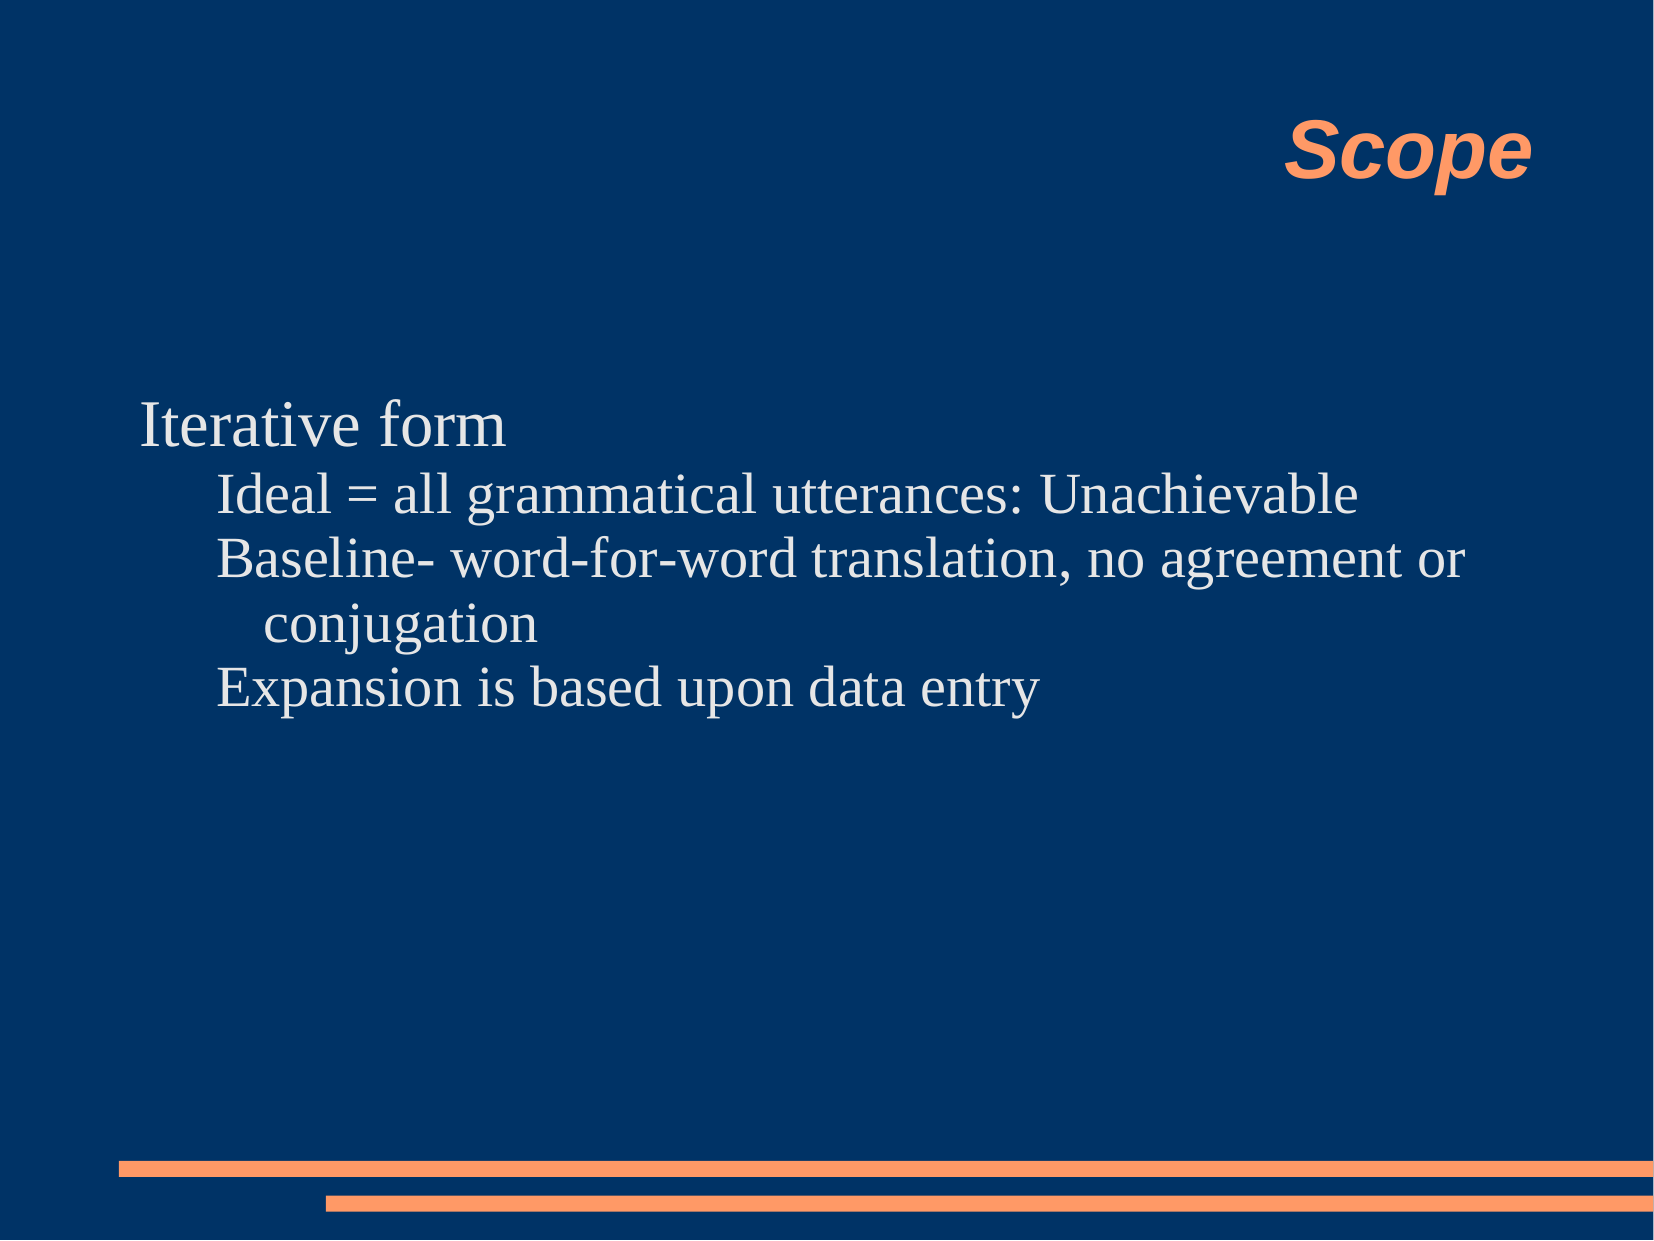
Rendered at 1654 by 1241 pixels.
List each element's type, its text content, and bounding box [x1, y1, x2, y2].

title Scope [121, 46, 1534, 254]
list Iterative form Ideal = all grammatical utterances: Unachievable Baseline- word-for-word translation, no agreement or conjugation Expansion is based upon data entry [121, 386, 1561, 928]
